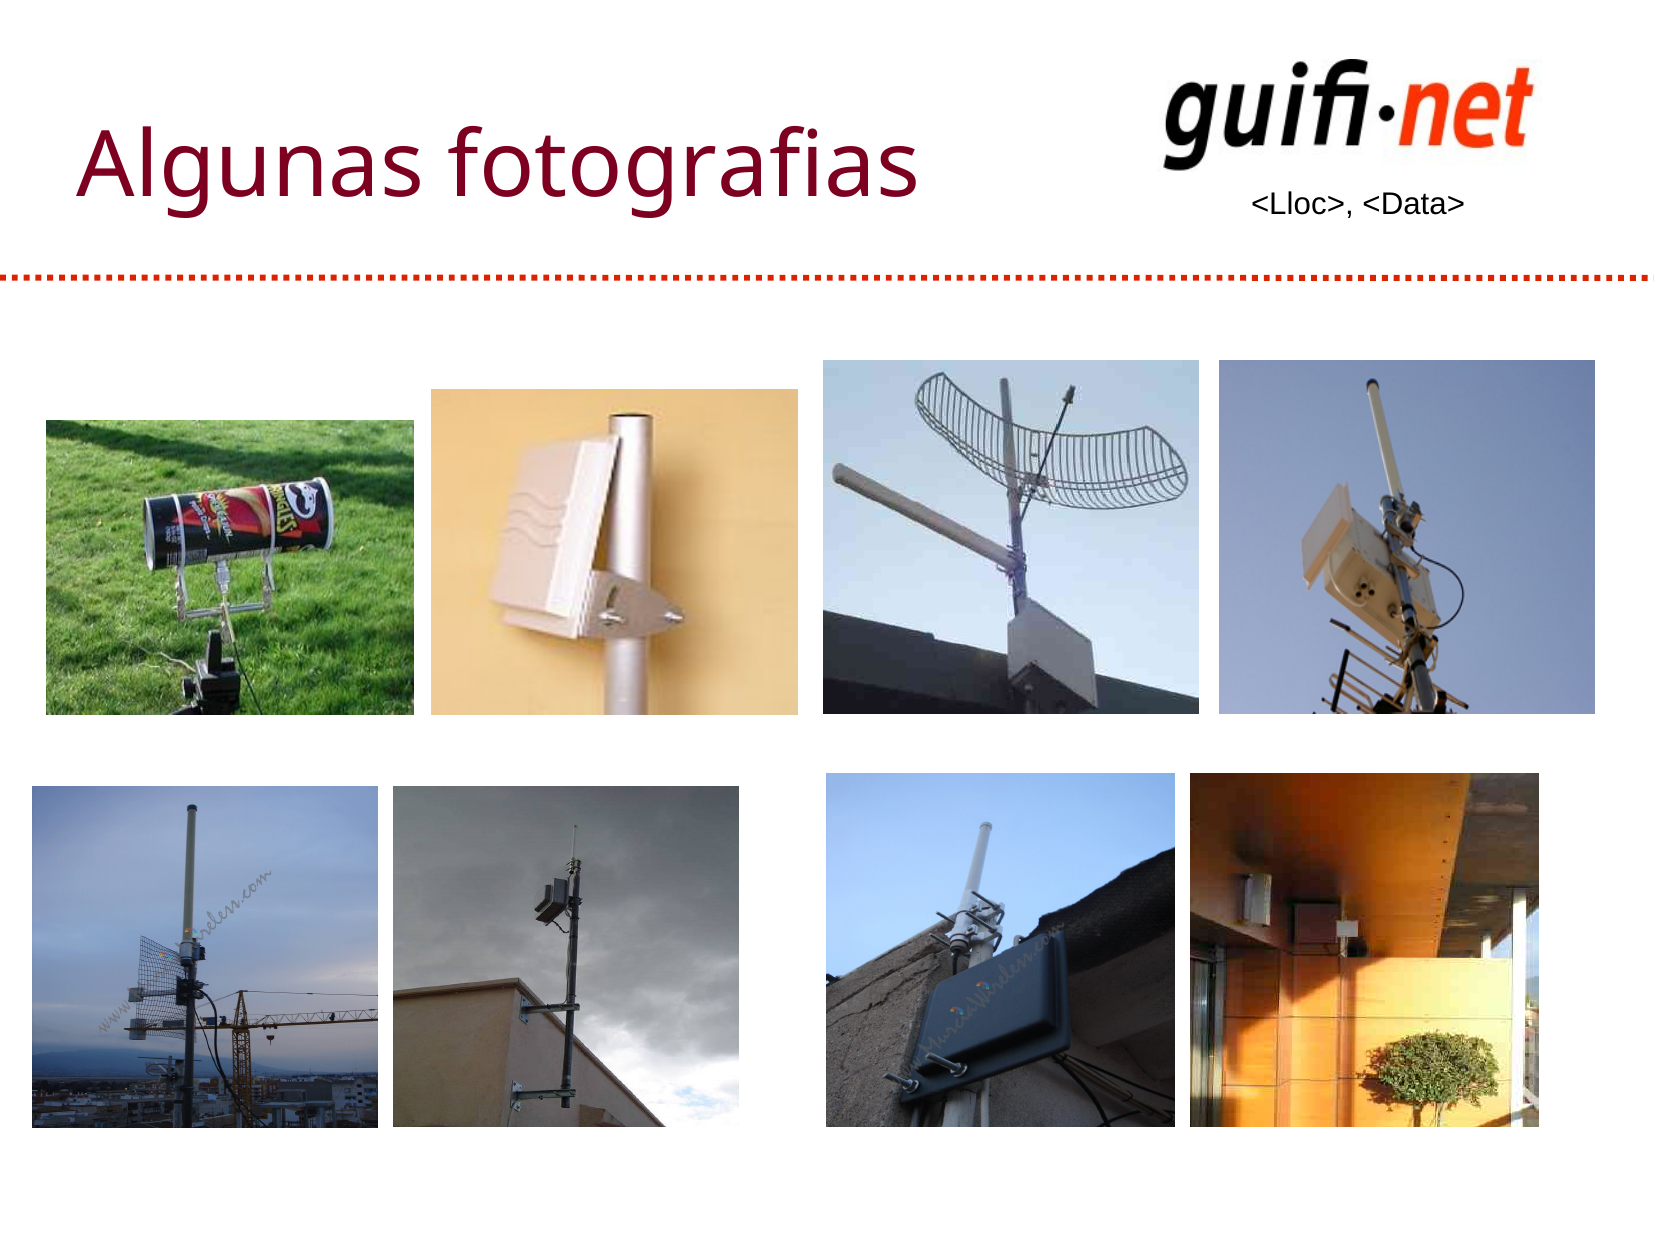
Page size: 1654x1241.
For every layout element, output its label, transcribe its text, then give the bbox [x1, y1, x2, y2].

picture [823, 360, 1199, 714]
picture [431, 389, 798, 715]
picture [32, 786, 378, 1128]
picture [1190, 773, 1539, 1127]
title Algunas fotografias [76, 66, 1093, 259]
picture [826, 773, 1175, 1127]
picture [1157, 59, 1542, 172]
picture [1219, 360, 1595, 714]
picture [46, 420, 414, 715]
picture [393, 786, 739, 1127]
